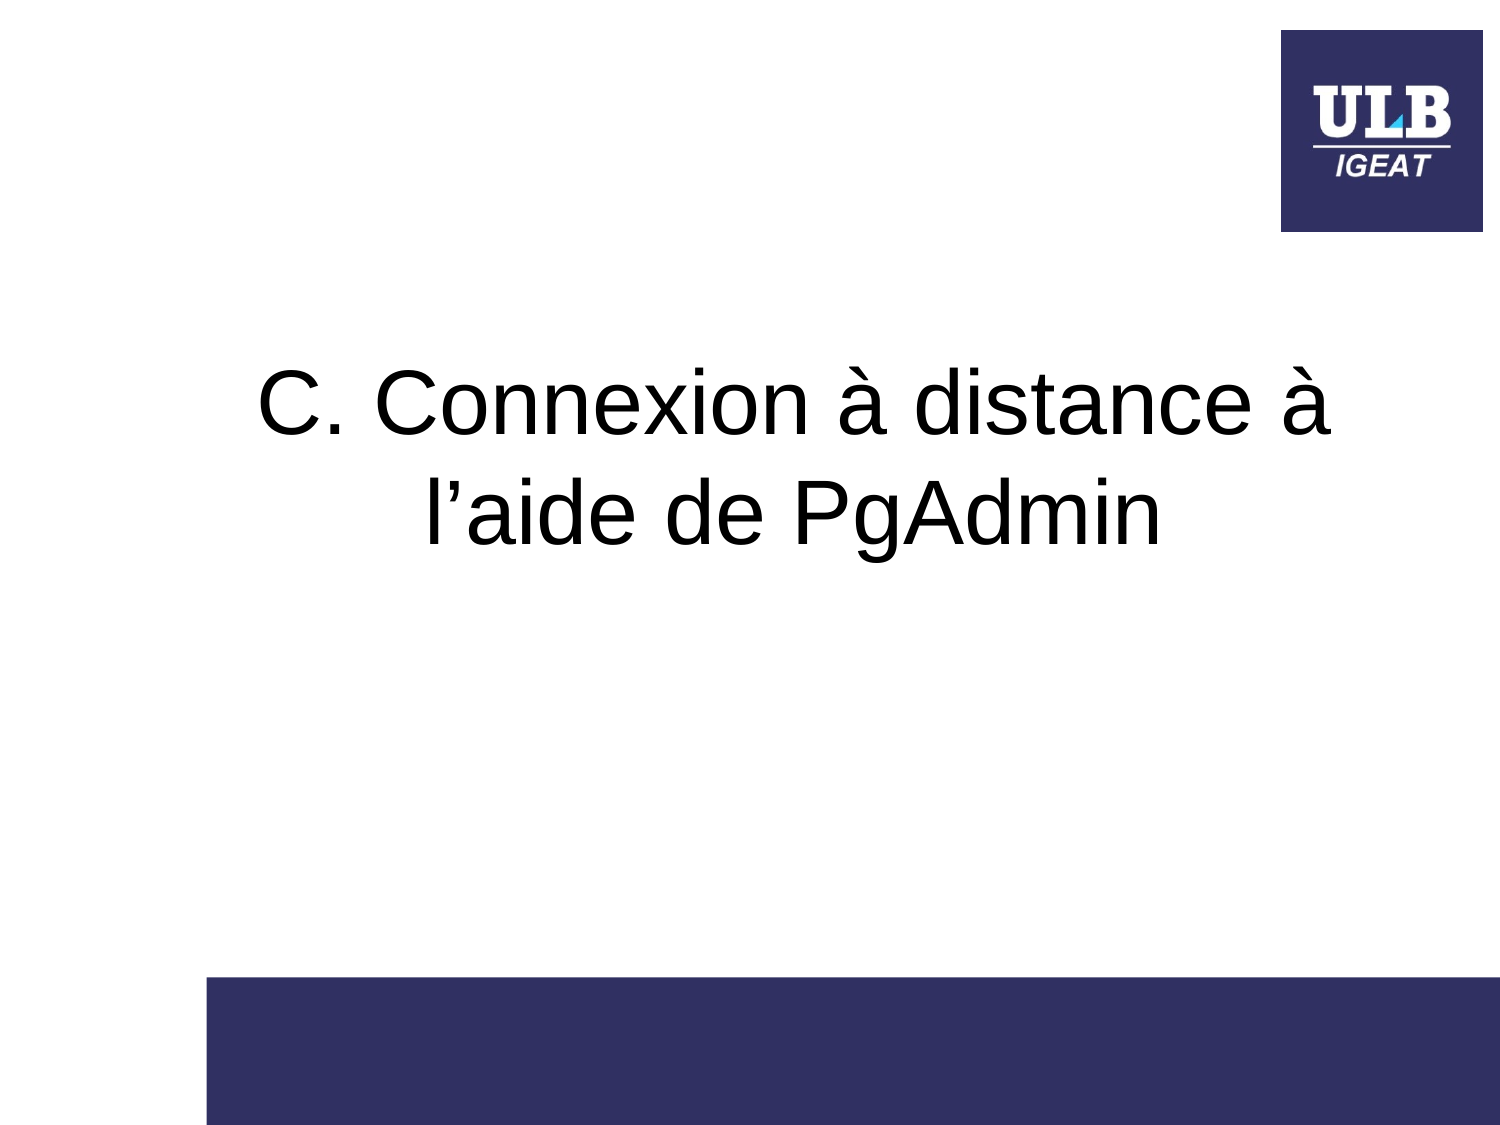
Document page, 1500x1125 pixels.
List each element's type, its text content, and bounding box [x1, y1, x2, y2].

picture [1281, 30, 1483, 232]
text_box C. Connexion à distance à l’aide de PgAdmin [236, 231, 1353, 894]
